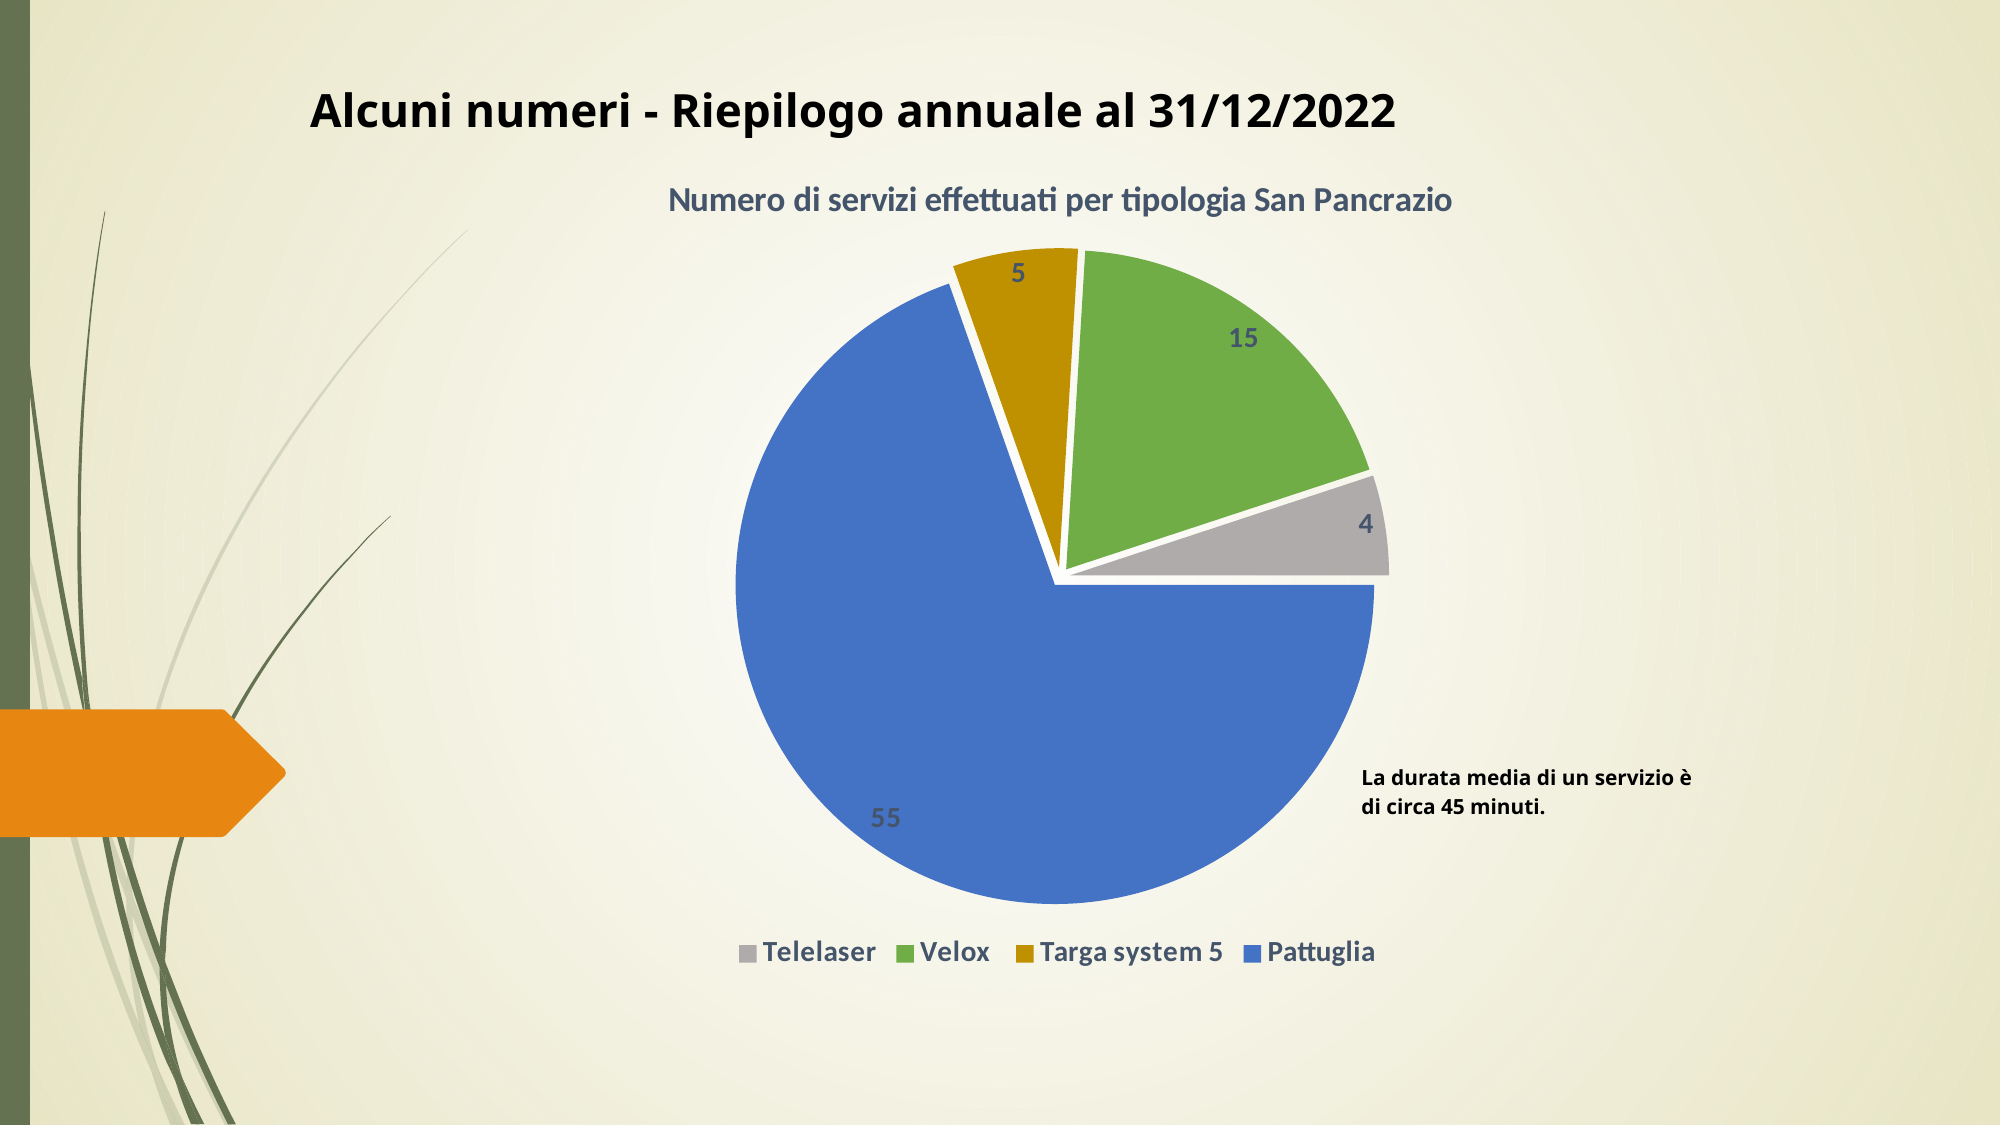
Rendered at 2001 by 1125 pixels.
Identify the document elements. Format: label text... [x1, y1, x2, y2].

chart [408, 150, 1713, 975]
text_box Alcuni numeri - Riepilogo annuale al 31/12/2022 [295, 71, 1902, 143]
